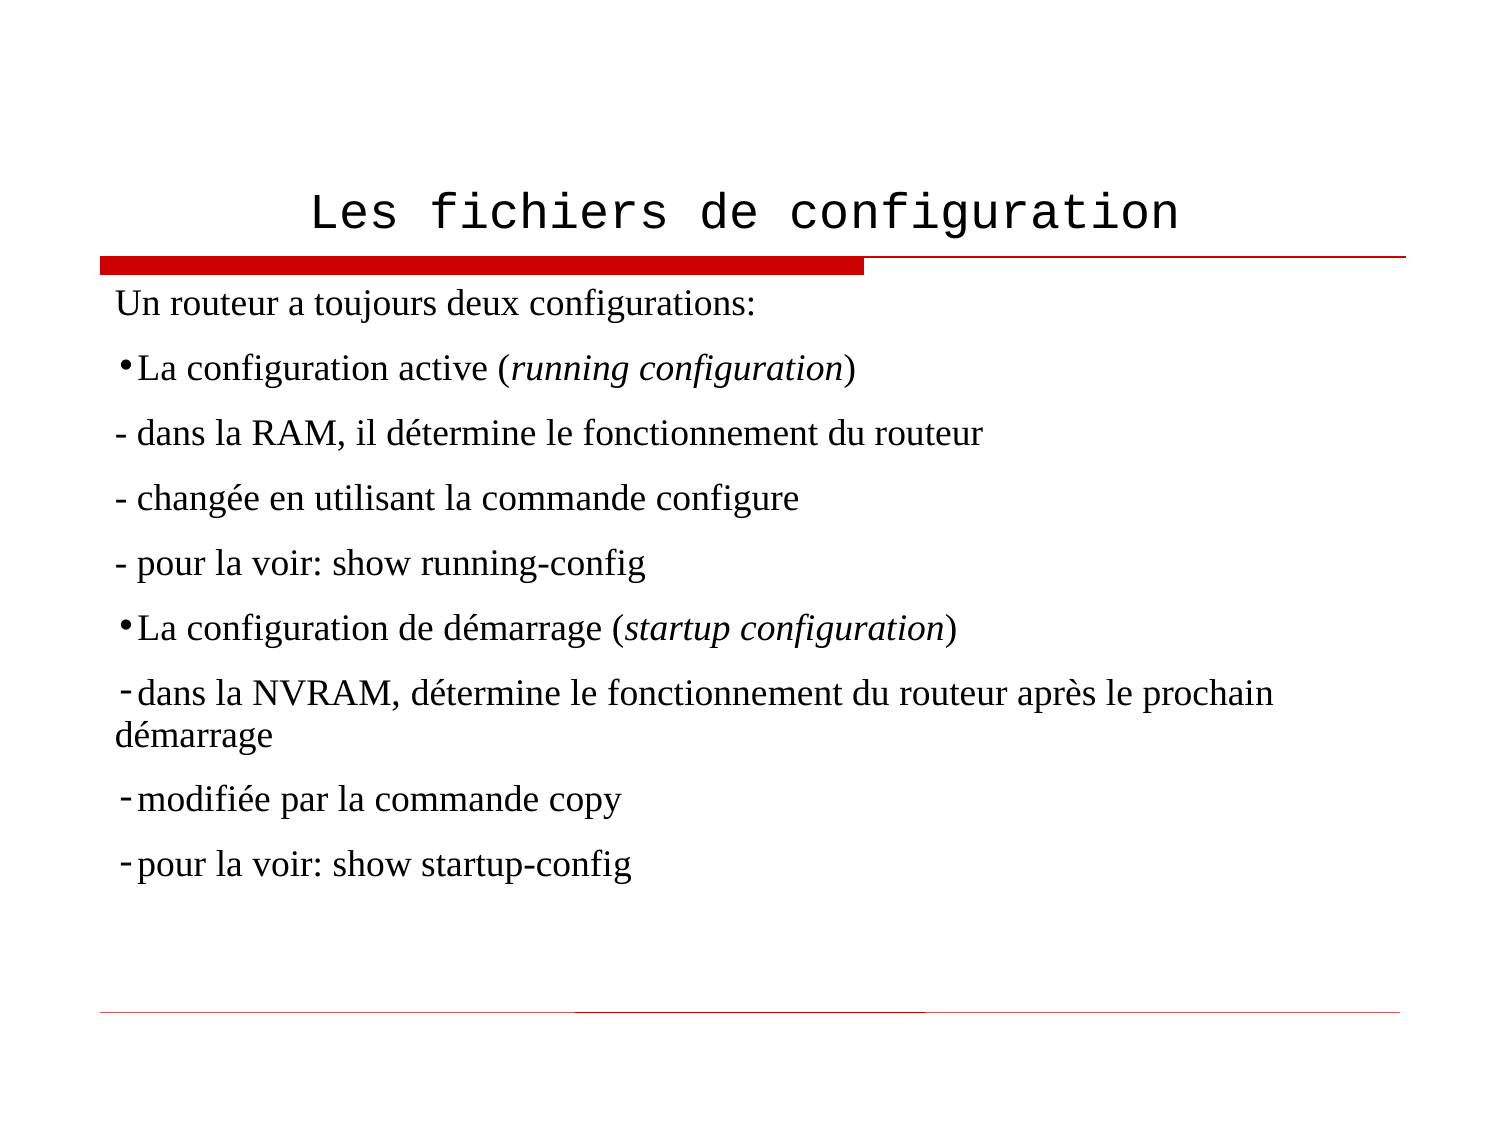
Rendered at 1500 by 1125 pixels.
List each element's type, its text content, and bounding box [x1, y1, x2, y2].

title Les fichiers de configuration [88, 170, 1402, 246]
text_box Un routeur a toujours deux configurations: La configuration active (running configuration) - dans la RAM, il détermine le fonctionnement du routeur - changée en utilisant la commande configure - pour la voir: show running-config La configuration de démarrage (startup configuration) dans la NVRAM, détermine le fonctionnement du routeur après le prochain démarrage modifiée par la commande copy pour la voir: show startup-config [100, 274, 1363, 893]
